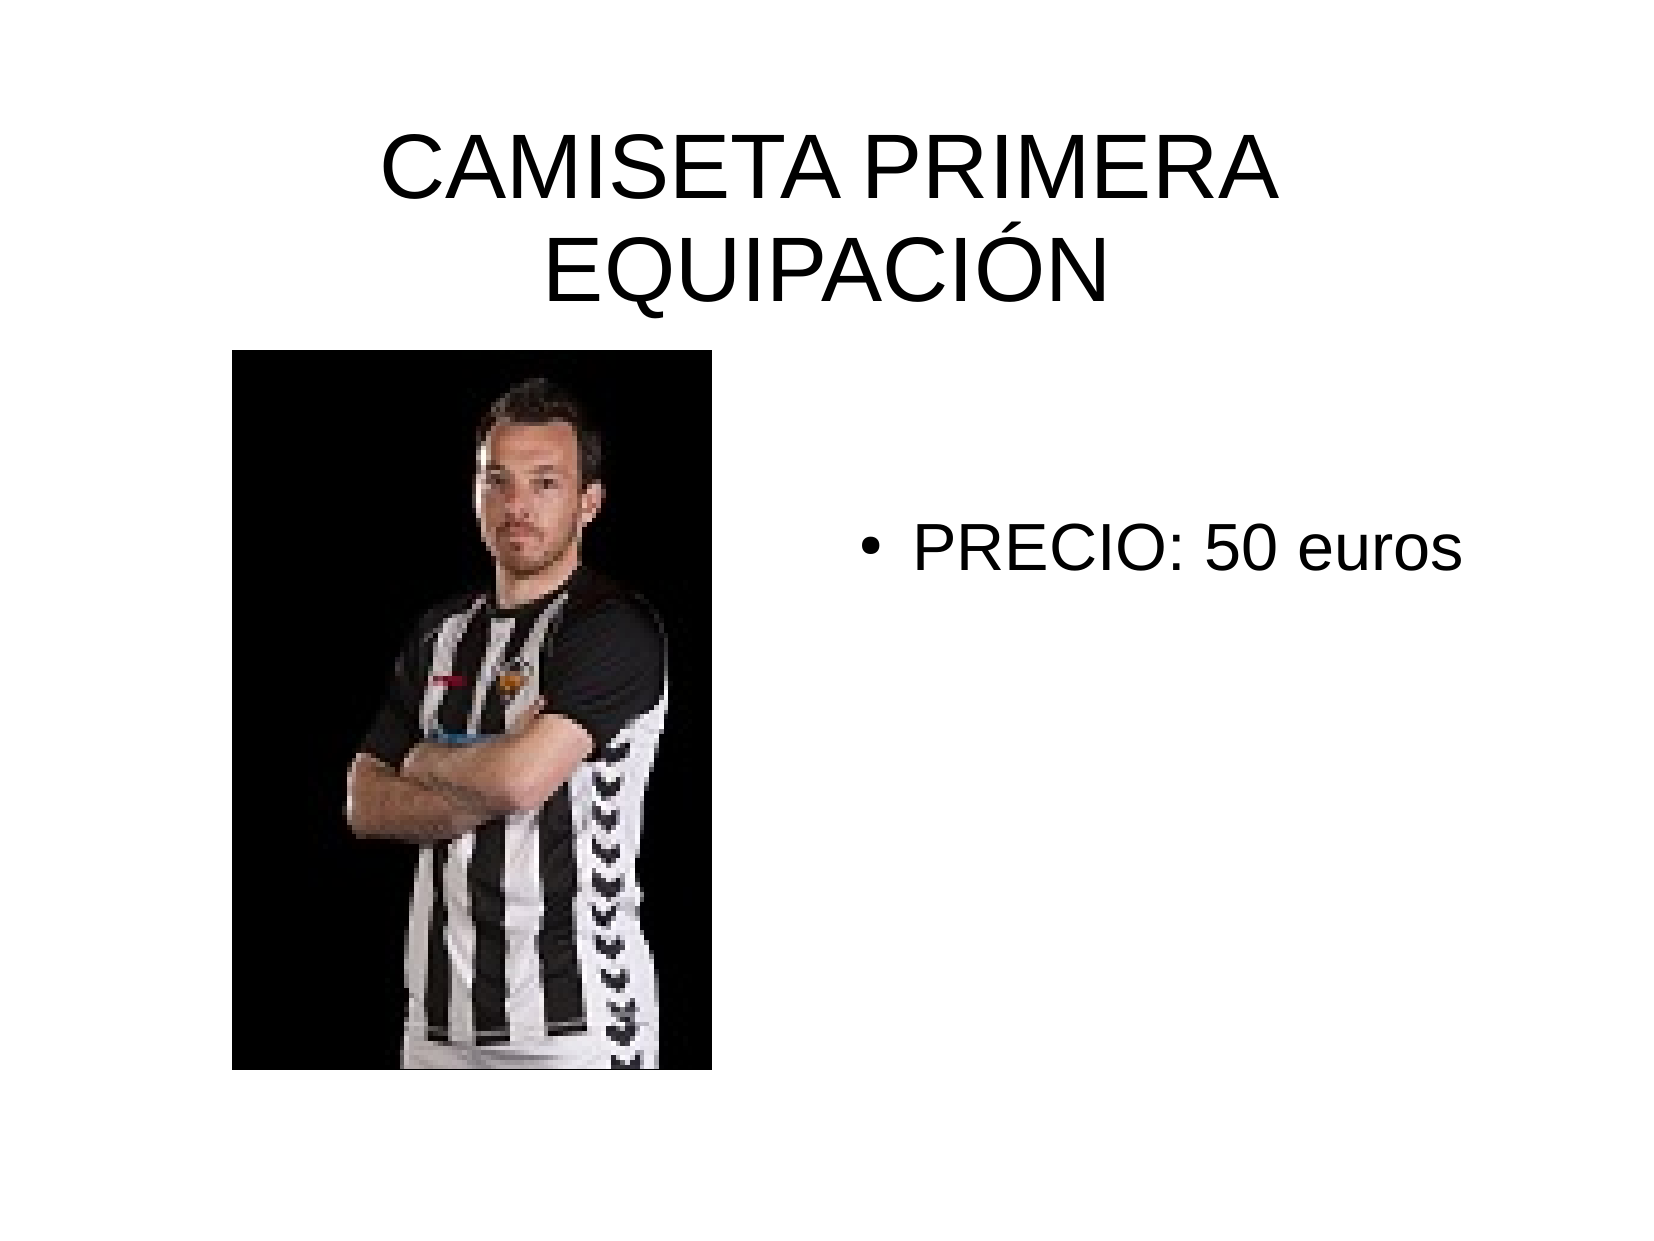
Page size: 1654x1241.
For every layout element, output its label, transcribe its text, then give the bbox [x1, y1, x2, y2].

picture [232, 350, 712, 1070]
title CAMISETA PRIMERA EQUIPACIÓN [121, 114, 1534, 322]
list PRECIO: 50 euros [826, 502, 1512, 685]
